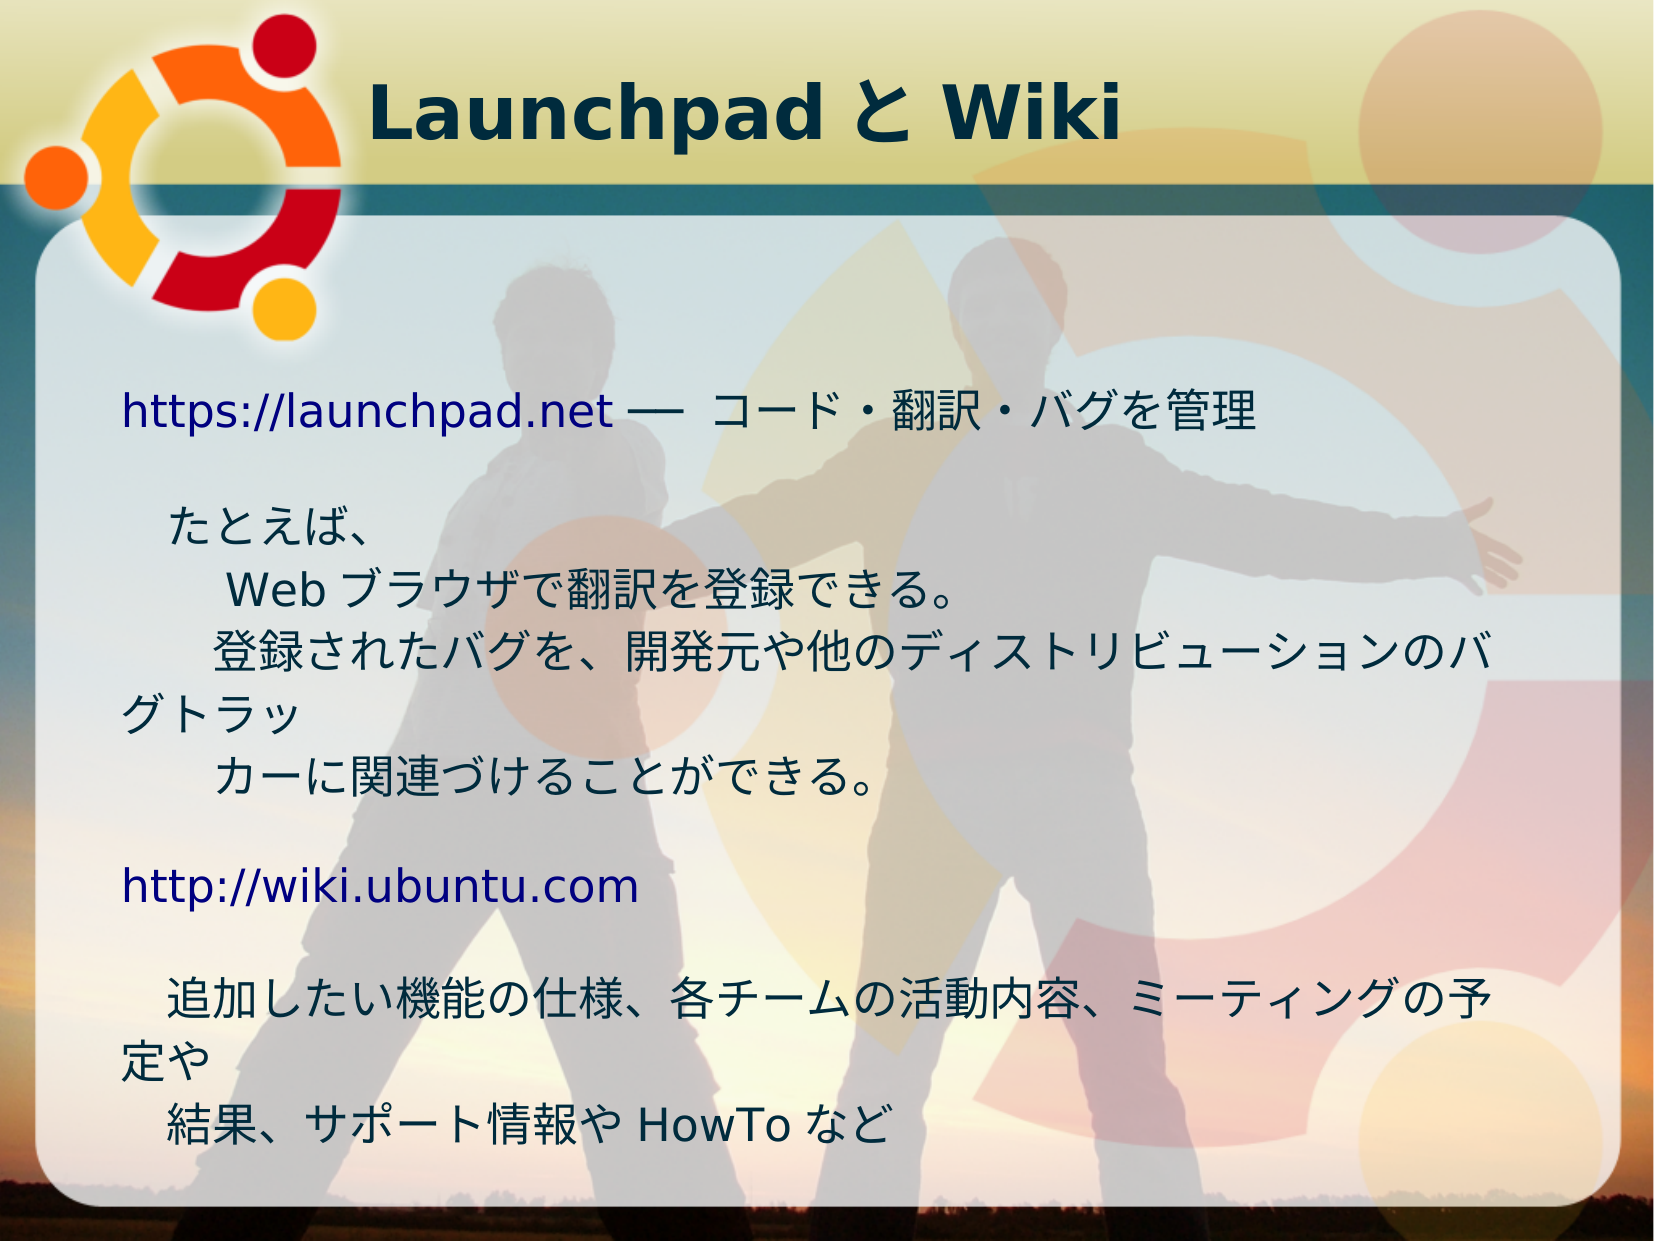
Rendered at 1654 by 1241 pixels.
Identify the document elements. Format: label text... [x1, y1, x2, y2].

text_box LaunchpadとWiki [366, 59, 1625, 152]
text_box https://launchpad.net ── コード・翻訳・バグを管理 たとえば、 Webブラウザで翻訳を登録できる。 登録されたバグを、開発元や他のディストリビューションのバグトラッ カーに関連づけることができる。 http://wiki.ubuntu.com 追加したい機能の仕様、各チームの活動内容、ミーティングの予定や 結果、サポート情報やHowToなど [120, 378, 1539, 984]
picture [0, 0, 1654, 1241]
